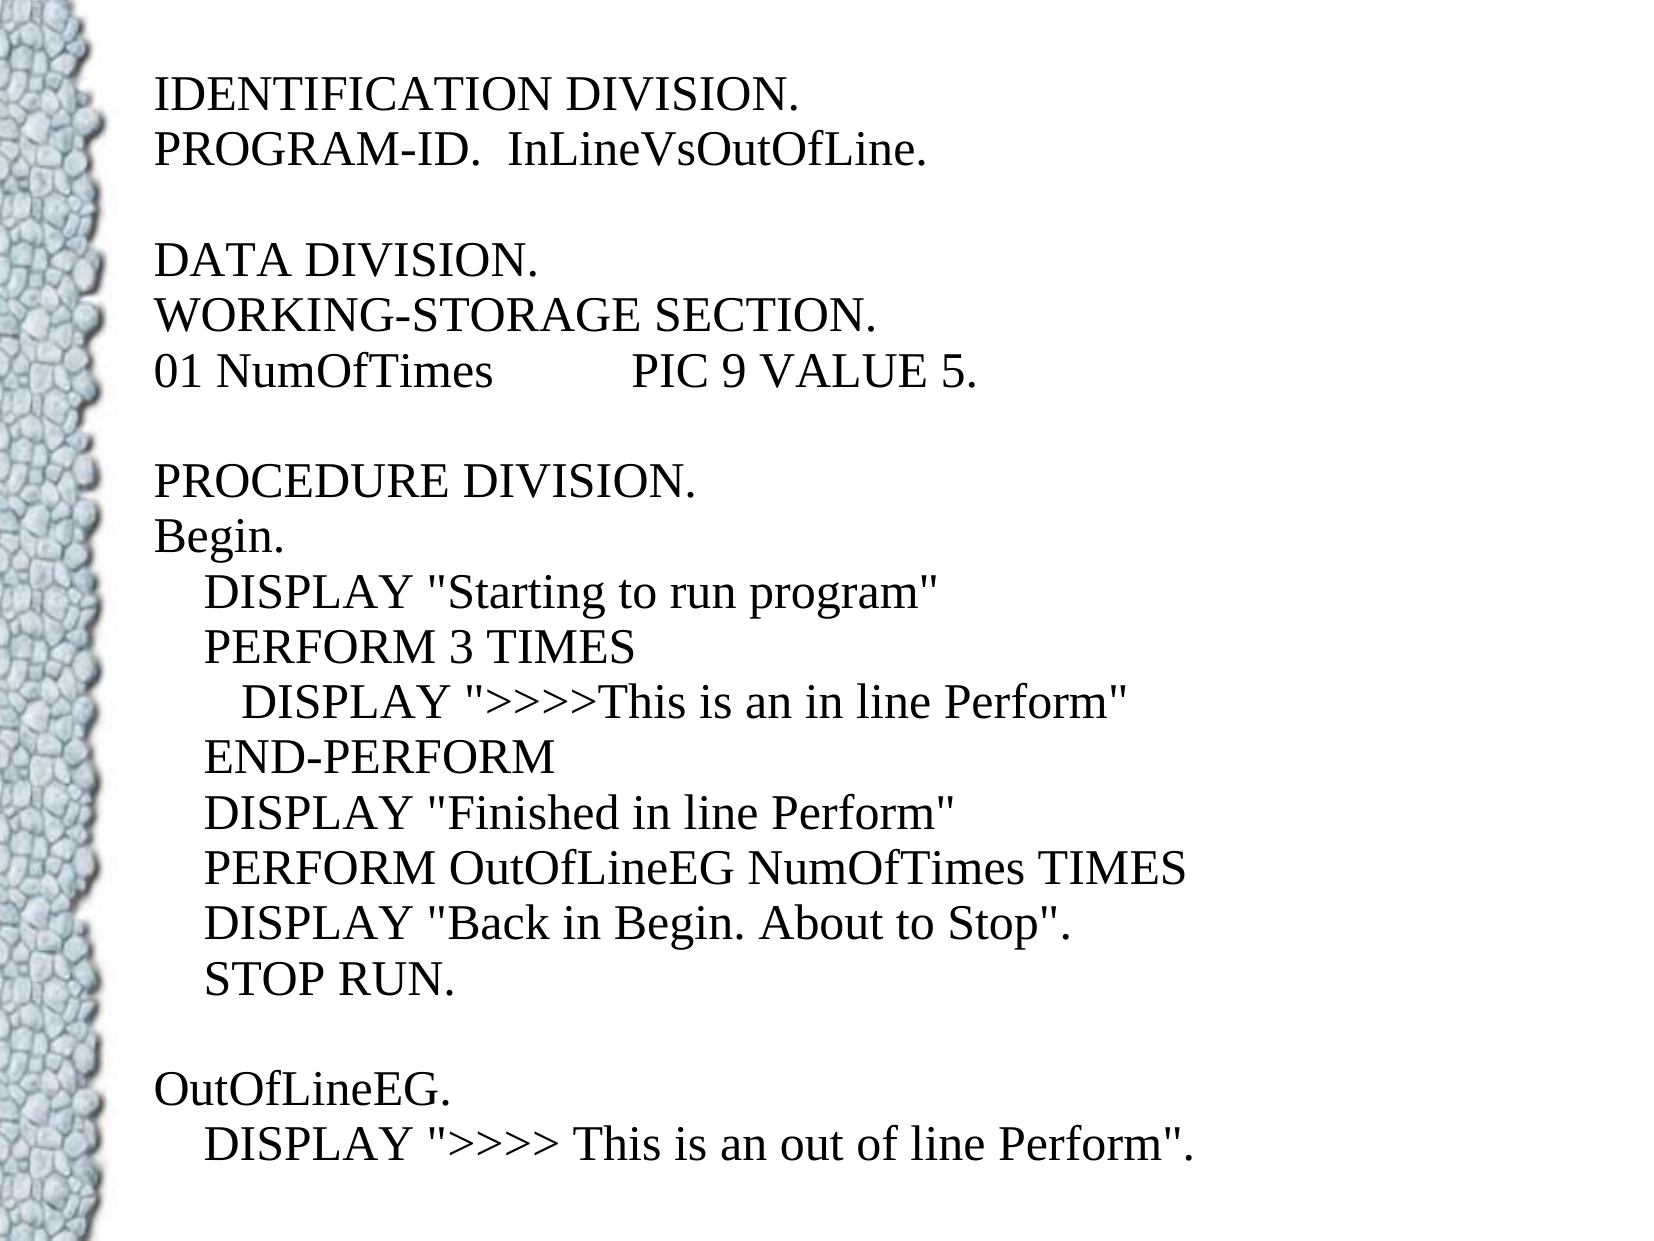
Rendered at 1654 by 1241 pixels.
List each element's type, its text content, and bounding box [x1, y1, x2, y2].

picture [0, 0, 131, 1241]
list IDENTIFICATION DIVISION. PROGRAM-ID. InLineVsOutOfLine. DATA DIVISION. WORKING-STORAGE SECTION. 01 NumOfTimes PIC 9 VALUE 5. PROCEDURE DIVISION. Begin. DISPLAY "Starting to run program" PERFORM 3 TIMES DISPLAY ">>>>This is an in line Perform" END-PERFORM DISPLAY "Finished in line Perform" PERFORM OutOfLineEG NumOfTimes TIMES DISPLAY "Back in Begin. About to Stop". STOP RUN. OutOfLineEG. DISPLAY ">>>> This is an out of line Perform". [135, 66, 1625, 1192]
